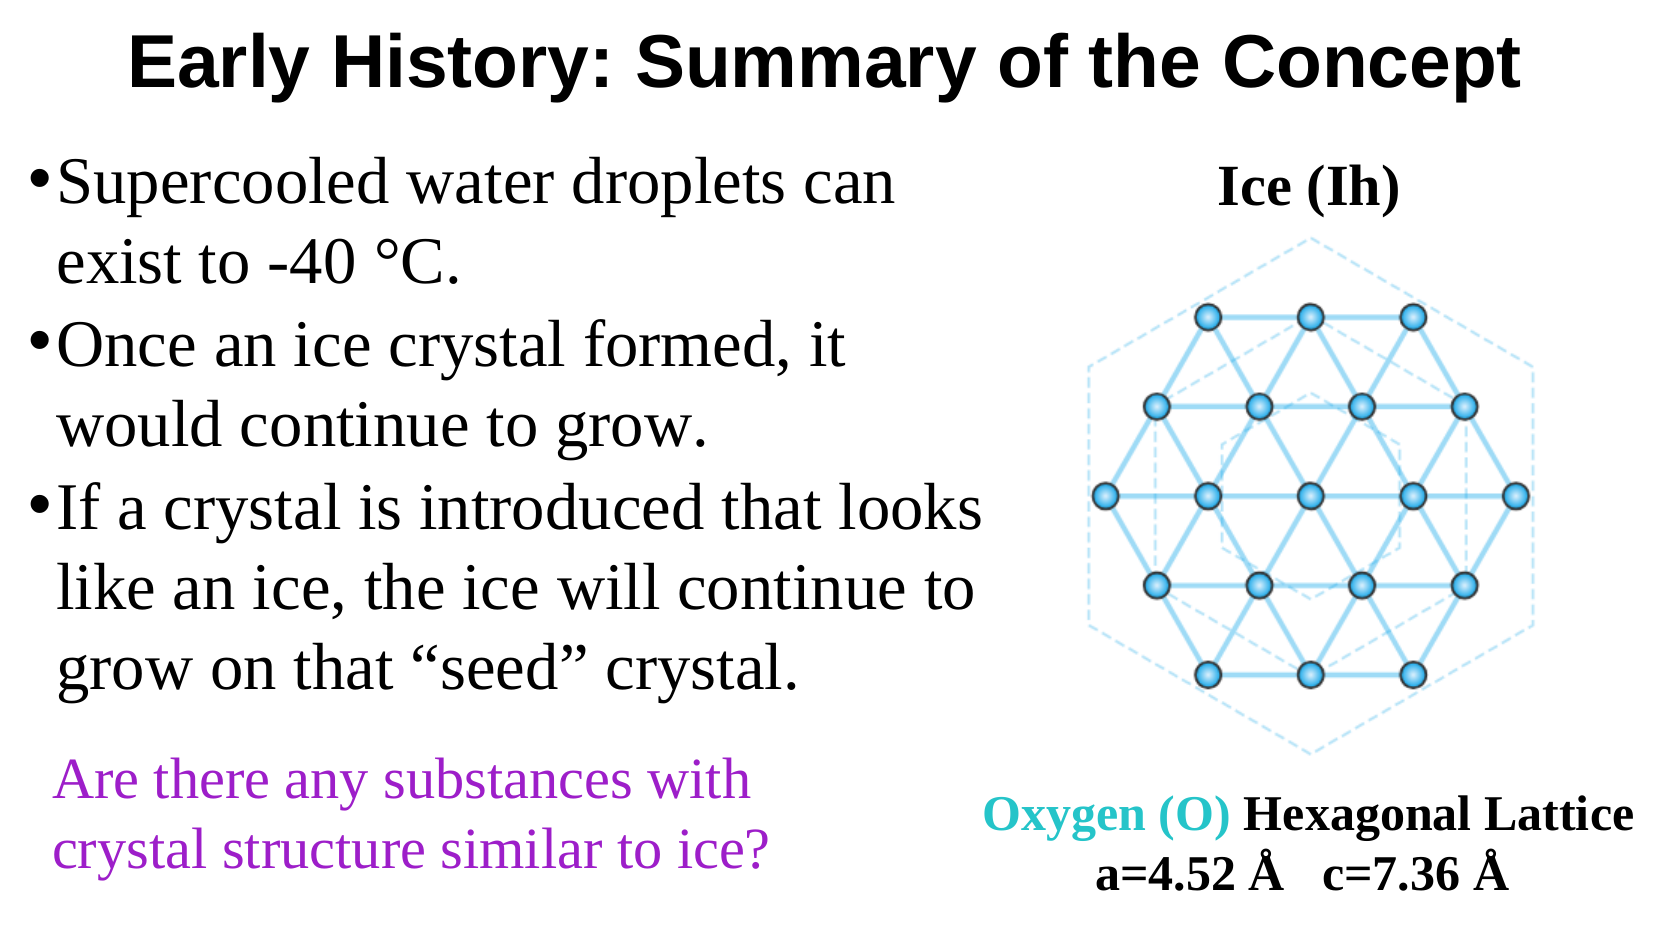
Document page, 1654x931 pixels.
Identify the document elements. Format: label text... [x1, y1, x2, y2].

picture [1074, 225, 1553, 763]
text_box Oxygen (O) Hexagonal Lattice a=4.52 Å c=7.36 Å [955, 773, 1654, 909]
title Early History: Summary of the Concept [0, 2, 1651, 113]
text_box Ice (Ih) [1140, 140, 1479, 226]
text_box Are there any substances with crystal structure similar to ice? [37, 733, 851, 889]
list Supercooled water droplets can exist to -40 °C. Once an ice crystal formed, it would continue to grow. If a crystal is introduced that looks like an ice, the ice will continue to grow on that “seed” crystal. [13, 129, 1013, 727]
